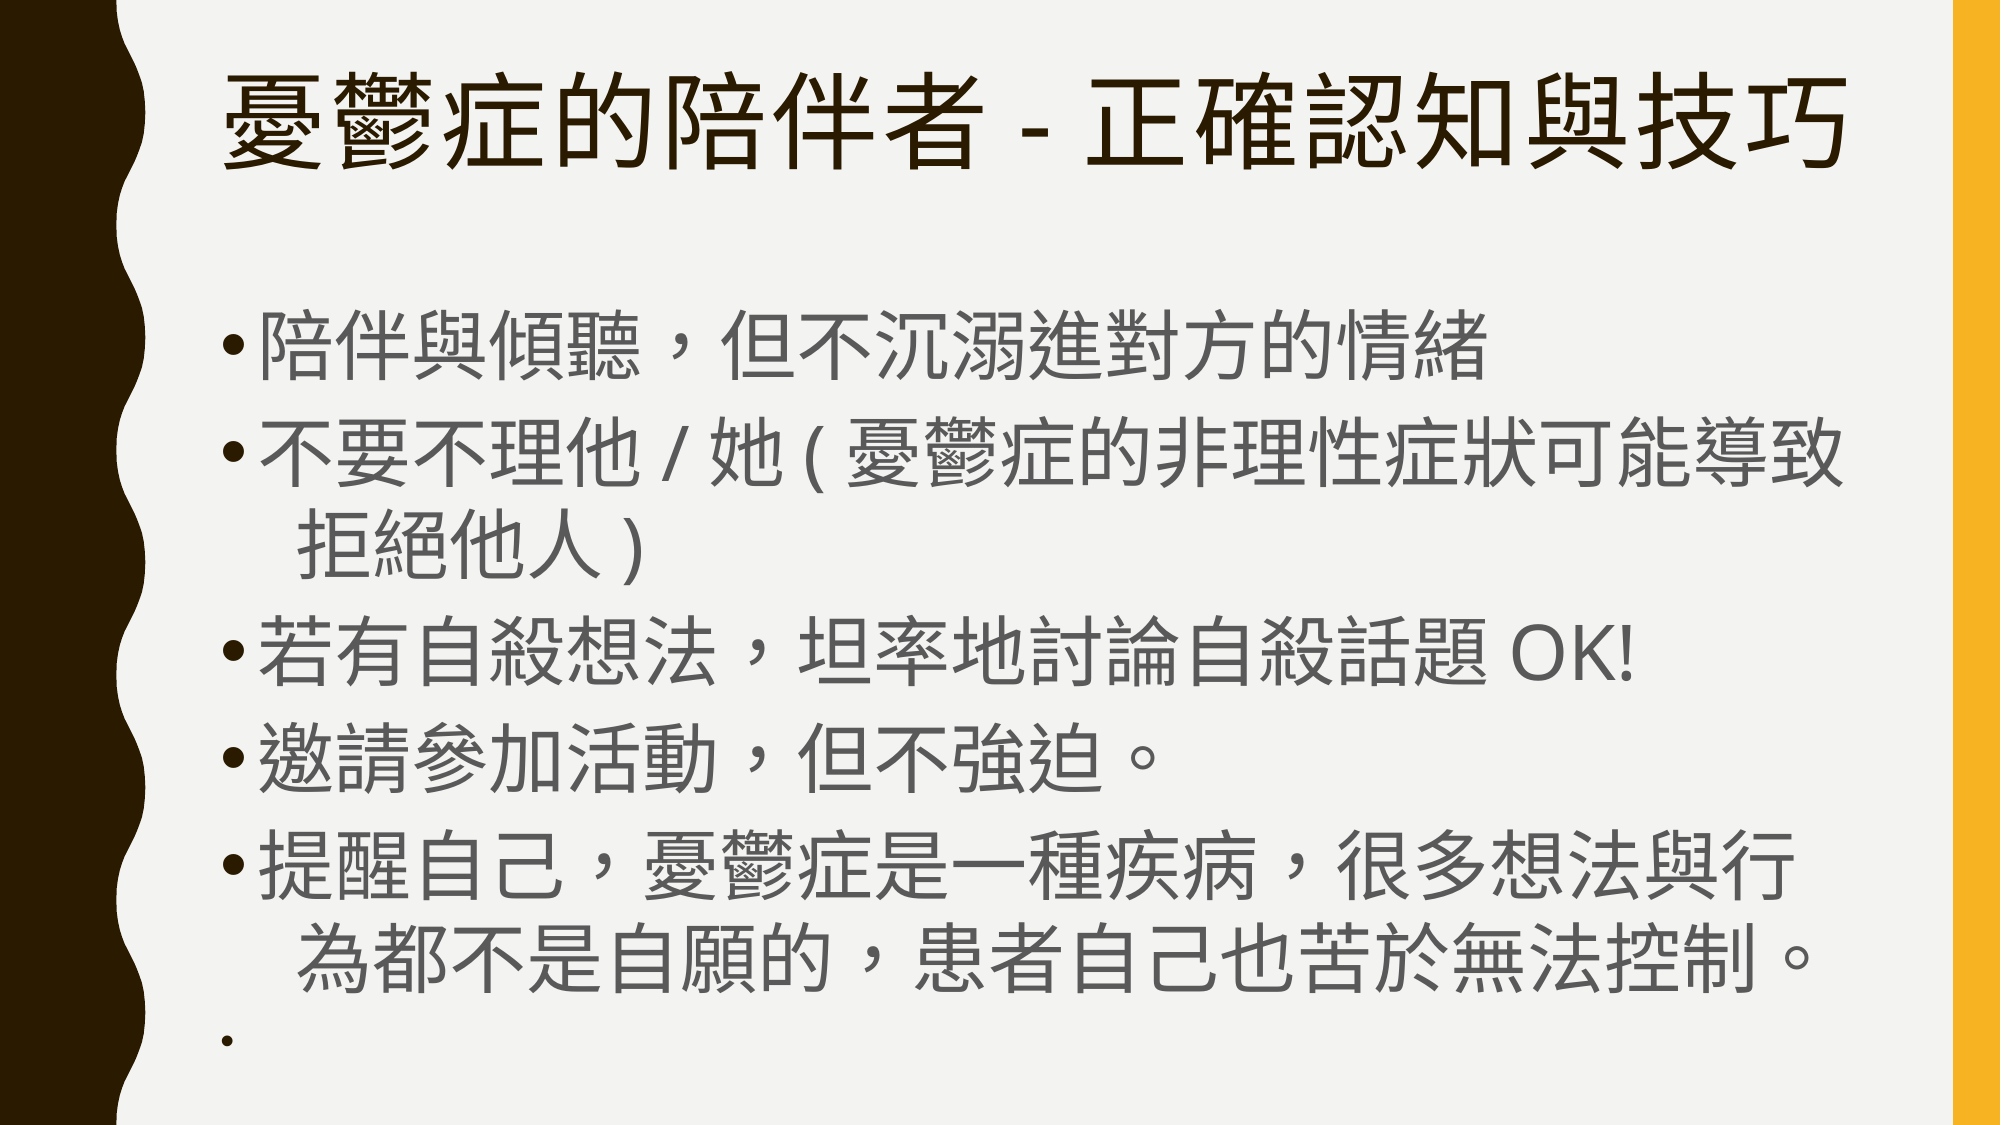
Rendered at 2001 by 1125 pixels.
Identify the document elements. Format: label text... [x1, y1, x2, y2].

title 憂鬱症的陪伴者-正確認知與技巧 [205, 62, 1876, 228]
list 陪伴與傾聽，但不沉溺進對方的情緒 不要不理他/她(憂鬱症的非理性症狀可能導致拒絕他人) 若有自殺想法，坦率地討論自殺話題OK! 邀請參加活動，但不強迫。 提醒自己，憂鬱症是一種疾病，很多想法與行為都不是自願的，患者自己也苦於無法控制。 [205, 228, 1876, 1027]
